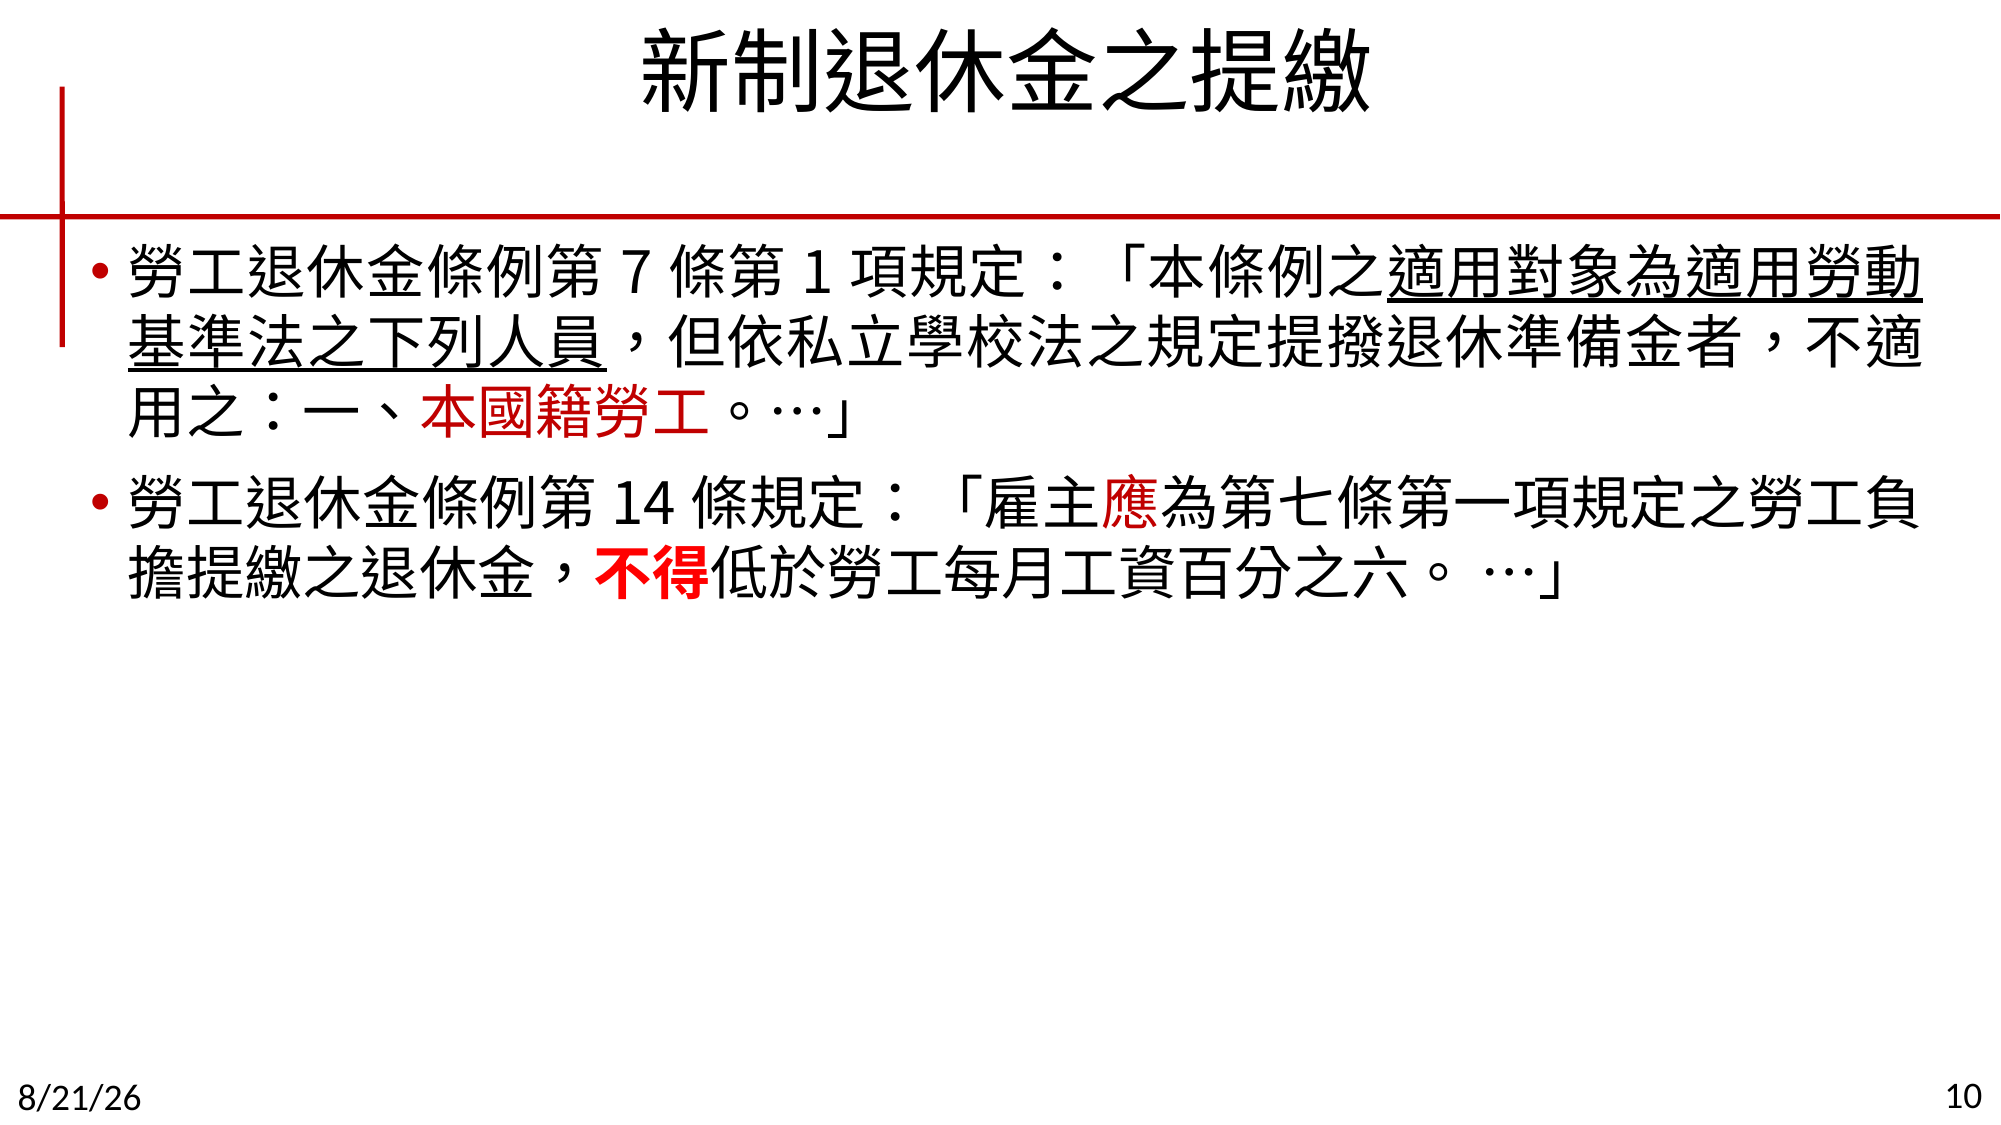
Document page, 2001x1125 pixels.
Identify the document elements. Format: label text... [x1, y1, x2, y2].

list 勞工退休金條例第7條第1項規定：「本條例之適用對象為適用勞動基準法之下列人員，但依私立學校法之規定提撥退休準備金者，不適用之：一、本國籍勞工。…」 勞工退休金條例第14條規定：「雇主應為第七條第一項規定之勞工負擔提繳之退休金，不得低於勞工每月工資百分之六。 …」 [75, 228, 1938, 1038]
title 新制退休金之提繳 [75, 6, 1938, 211]
slide_number 9/22/20 [2, 1065, 452, 1116]
slide_number <編號> [1701, 1063, 1998, 1118]
